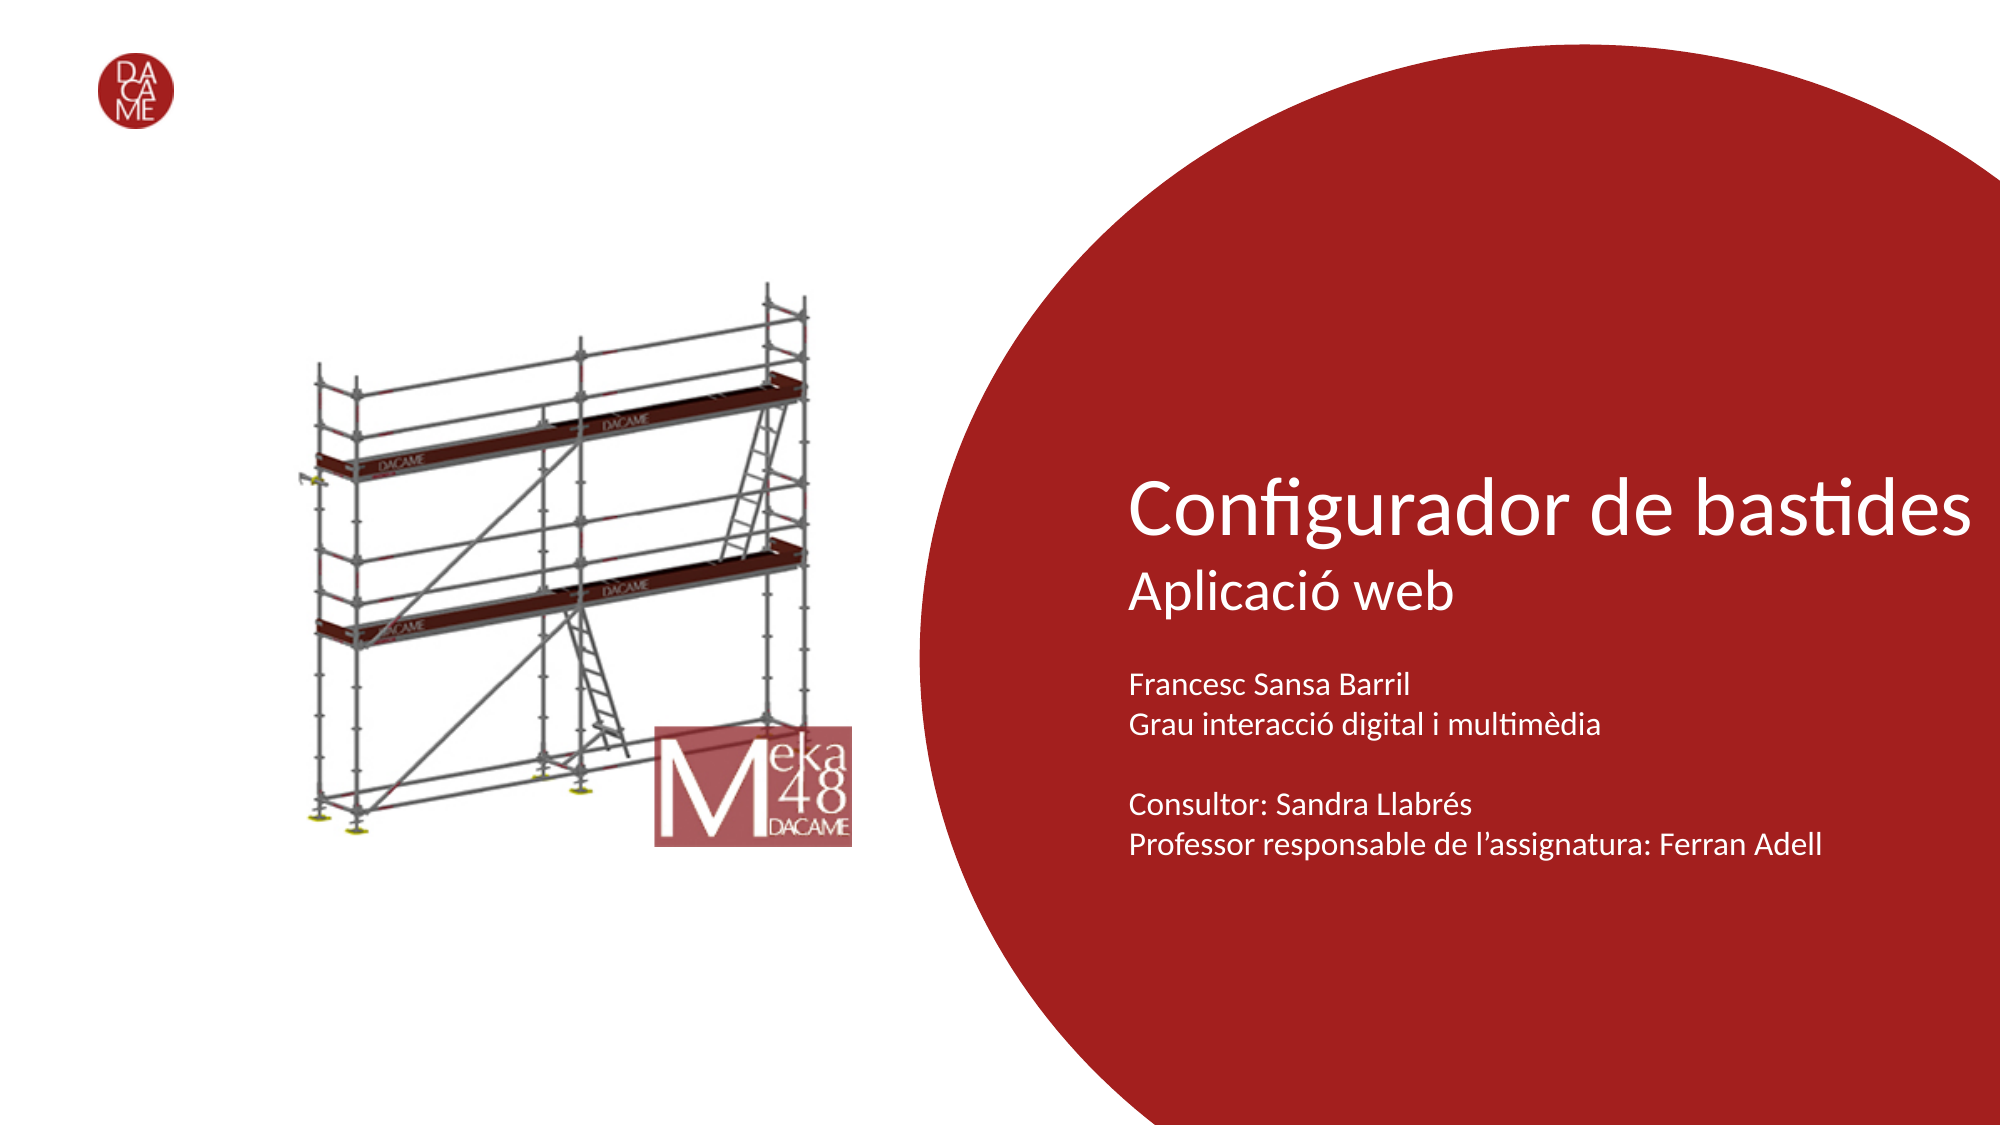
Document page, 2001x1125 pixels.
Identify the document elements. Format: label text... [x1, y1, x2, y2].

text_box Configurador de bastides Aplicació web Francesc Sansa Barril Grau interacció digital i multimèdia Consultor: Sandra Llabrés Professor responsable de l’assignatura: Ferran Adell [919, 44, 2000, 1125]
picture [267, 262, 852, 847]
picture [98, 53, 174, 129]
